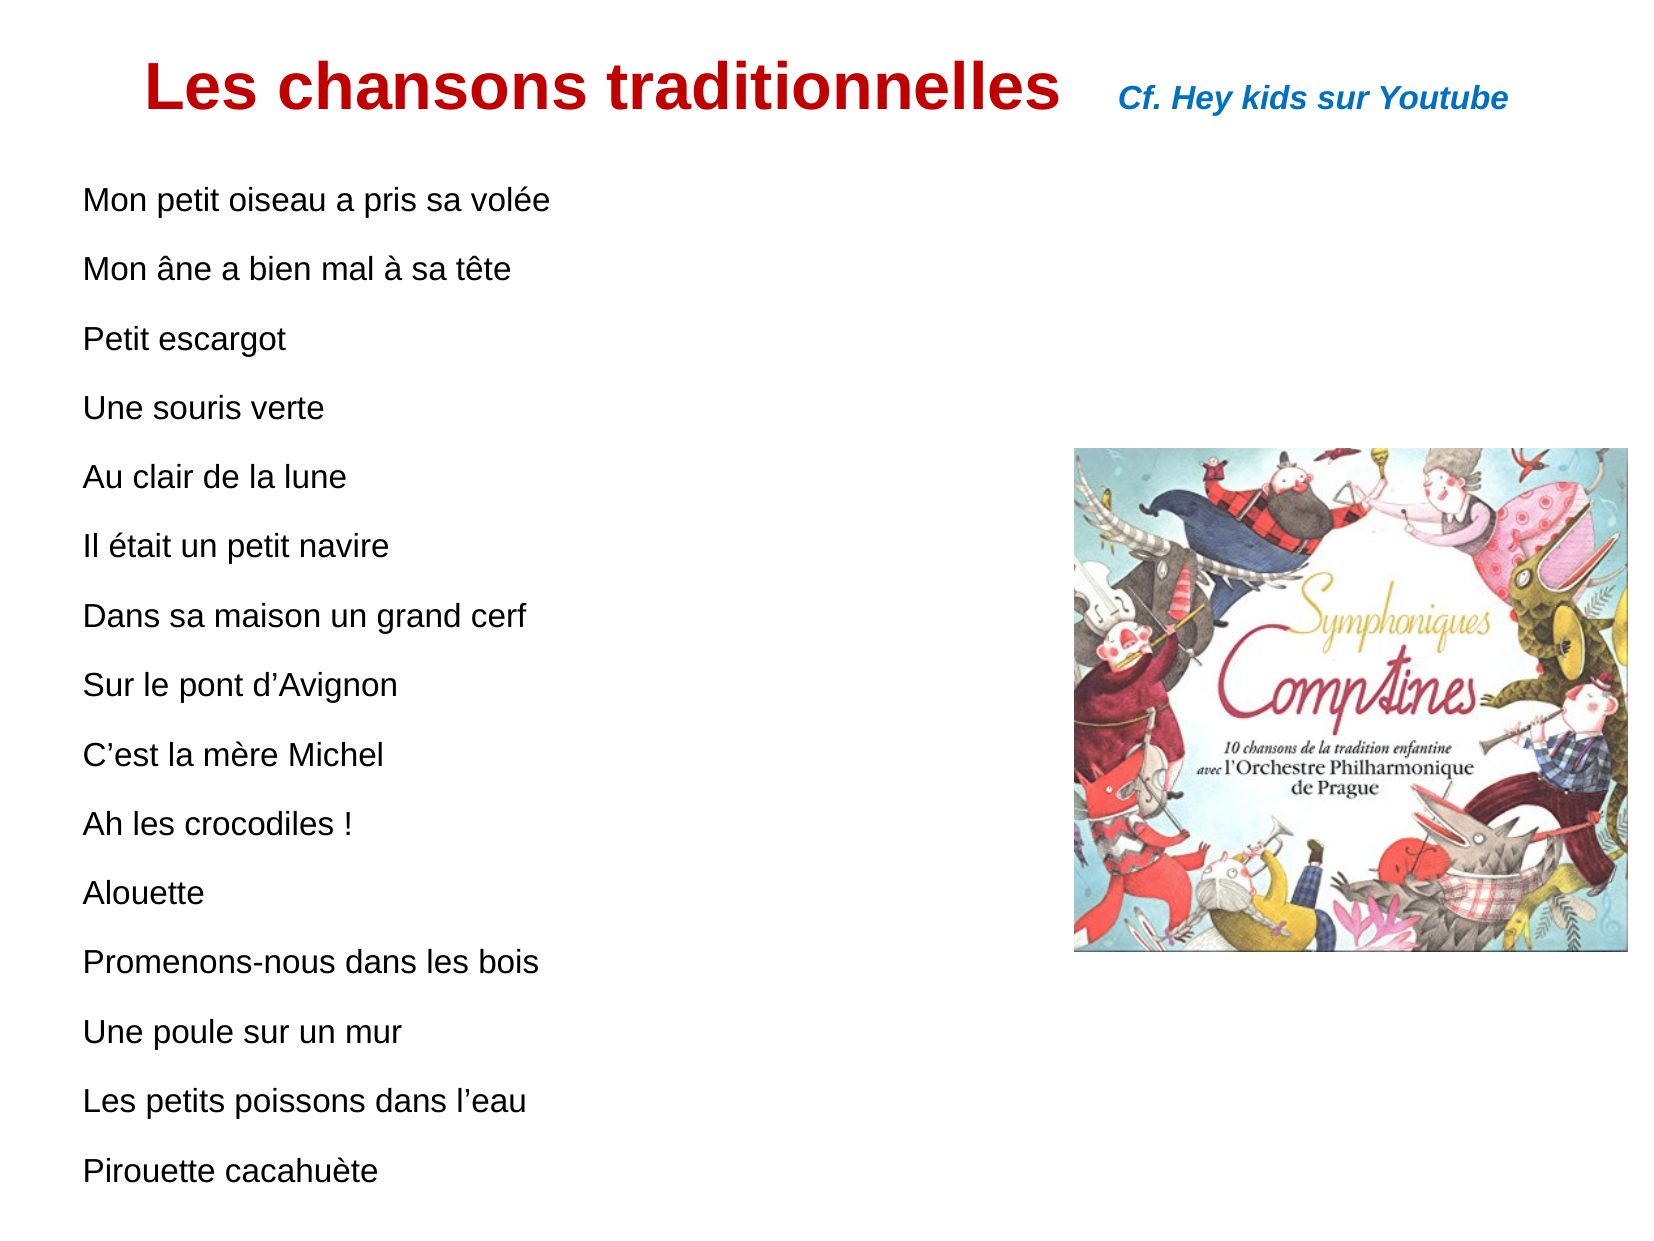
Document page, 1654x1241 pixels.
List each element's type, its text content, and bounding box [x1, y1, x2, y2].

title Les chansons traditionnelles Cf. Hey kids sur Youtube [82, 39, 1571, 127]
picture [1074, 448, 1628, 952]
list Mon petit oiseau a pris sa volée Mon âne a bien mal à sa tête Petit escargot Une souris verte Au clair de la lune Il était un petit navire Dans sa maison un grand cerf Sur le pont d’Avignon C’est la mère Michel Ah les crocodiles ! Alouette Promenons-nous dans les bois Une poule sur un mur Les petits poissons dans l’eau Pirouette cacahuète [82, 178, 1571, 1223]
